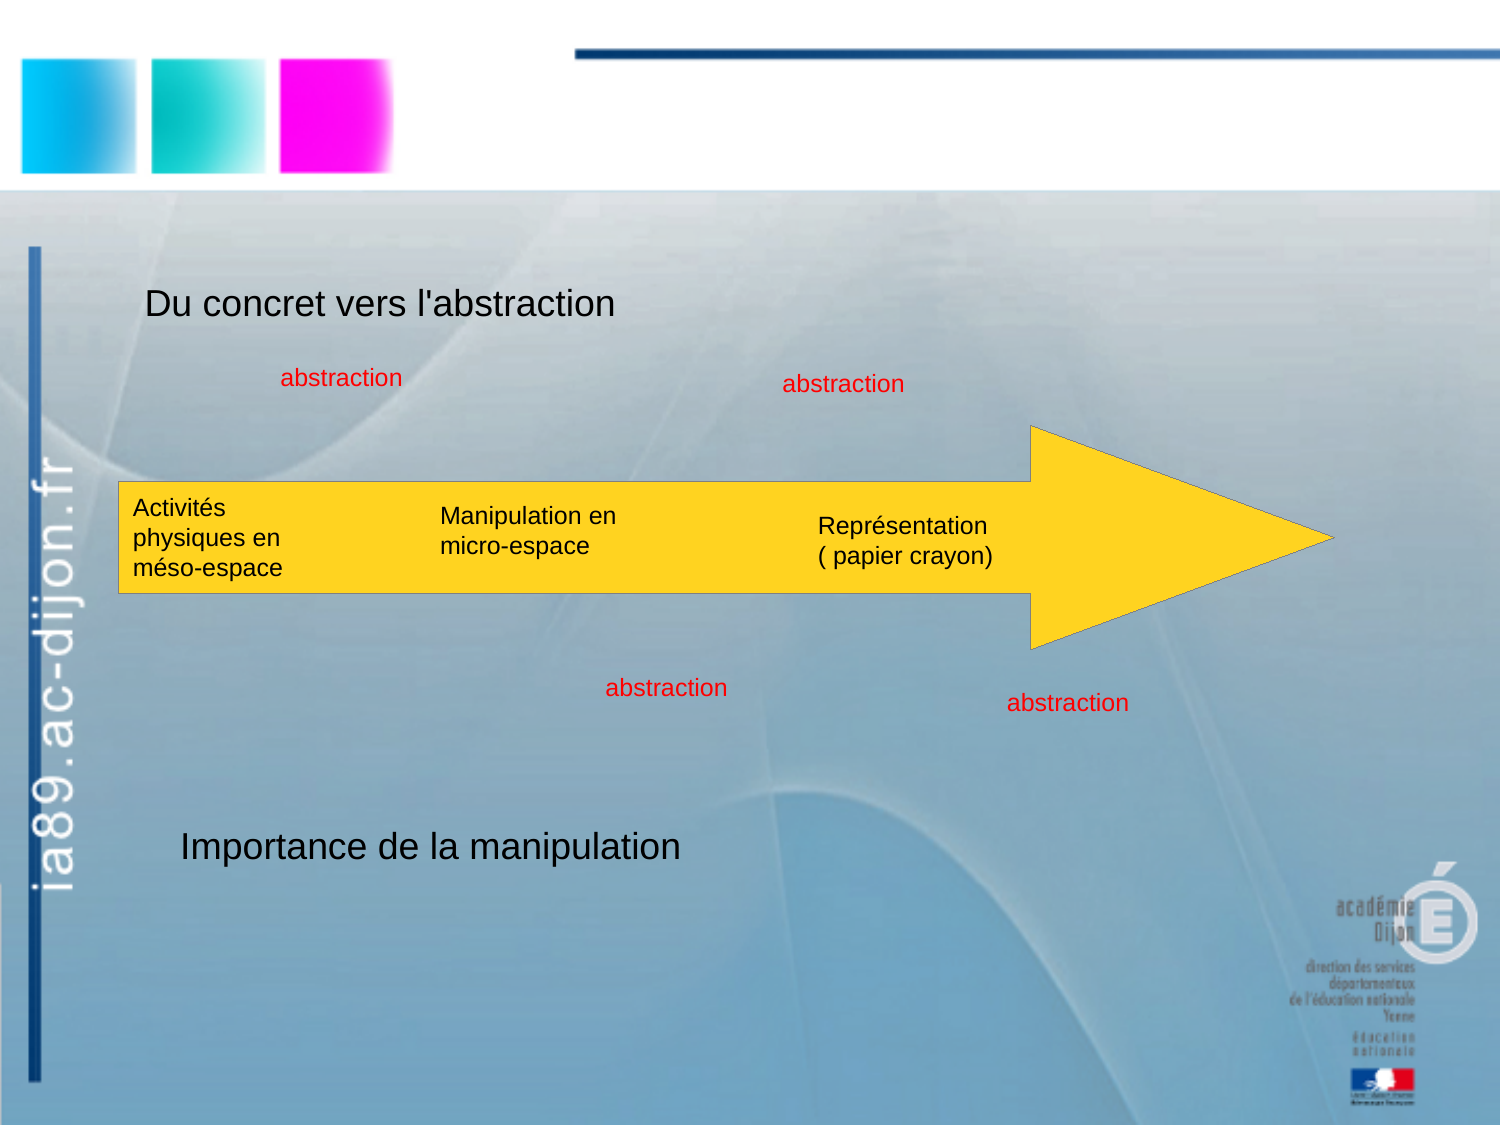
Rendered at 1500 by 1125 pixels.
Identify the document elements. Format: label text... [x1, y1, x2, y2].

text_box Importance de la manipulation [165, 814, 981, 875]
text_box abstraction [590, 663, 827, 709]
text_box [118, 425, 1335, 650]
text_box abstraction [767, 360, 1004, 405]
text_box abstraction [992, 679, 1229, 724]
picture [0, 0, 1500, 1125]
text_box Représentation ( papier crayon) [803, 502, 1016, 577]
text_box Du concret vers l'abstraction [129, 271, 922, 332]
text_box Activités physiques en méso-espace [118, 484, 355, 589]
text_box abstraction [265, 354, 502, 400]
text_box Manipulation en micro-espace [425, 492, 650, 567]
